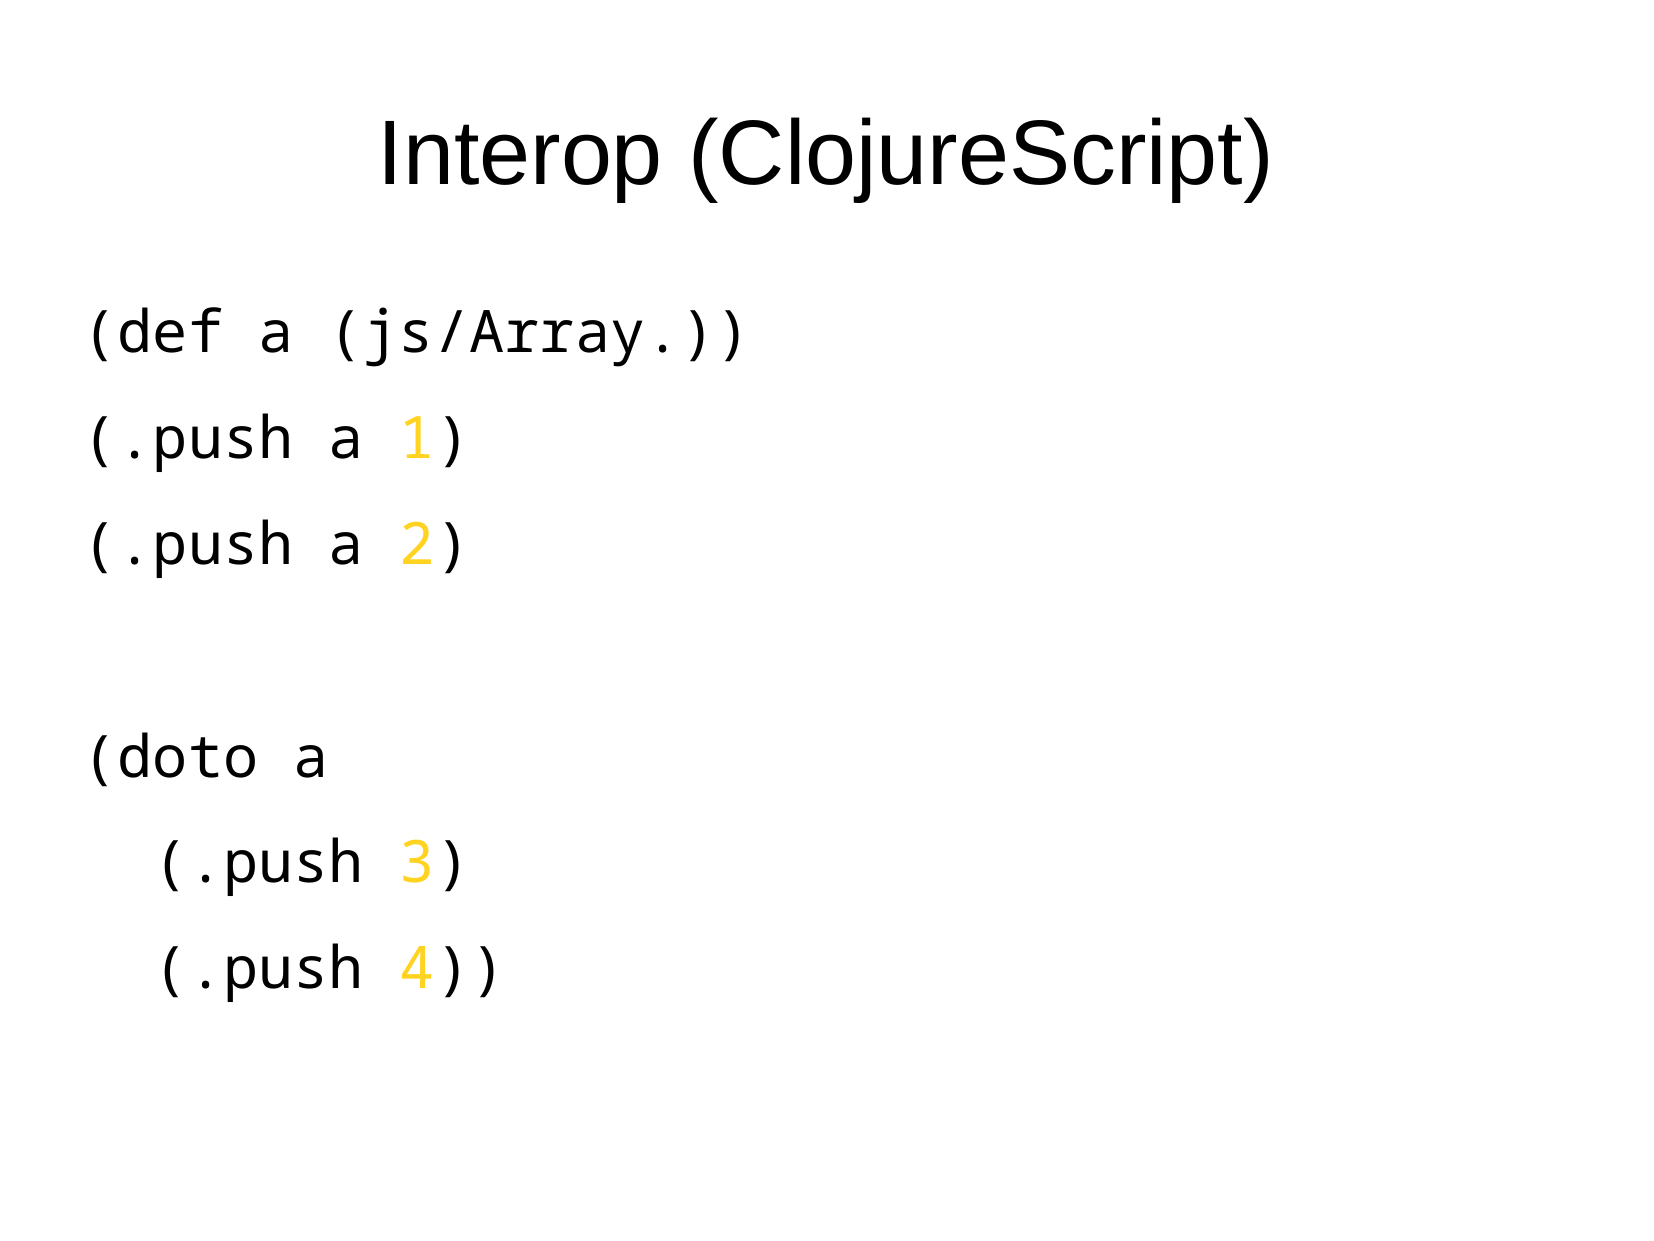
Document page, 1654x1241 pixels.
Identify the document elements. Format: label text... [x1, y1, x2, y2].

list (def a (js/Array.)) (.push a 1) (.push a 2) (doto a (.push 3) (.push 4)) [82, 290, 1571, 1010]
title Interop (ClojureScript) [82, 49, 1571, 257]
